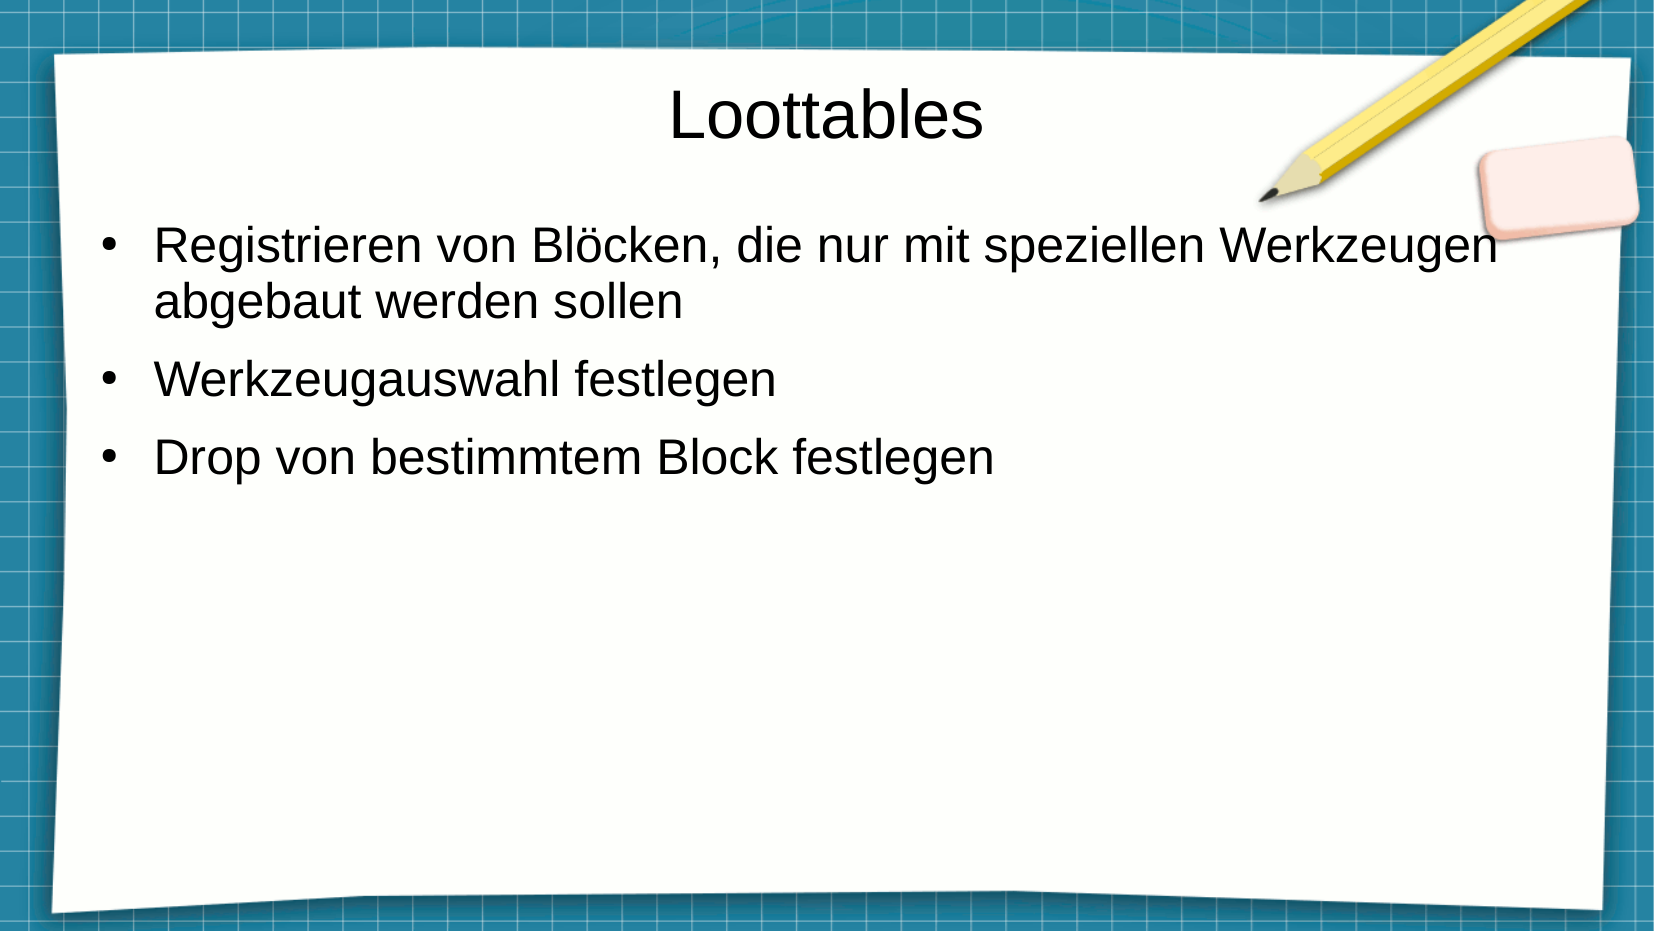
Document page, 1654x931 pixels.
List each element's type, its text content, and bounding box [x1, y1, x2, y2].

list Registrieren von Blöcken, die nur mit speziellen Werkzeugen abgebaut werden sollen Werkzeugauswahl festlegen Drop von bestimmtem Block festlegen [82, 217, 1571, 758]
title Loottables [82, 37, 1571, 193]
picture [0, 0, 1654, 931]
